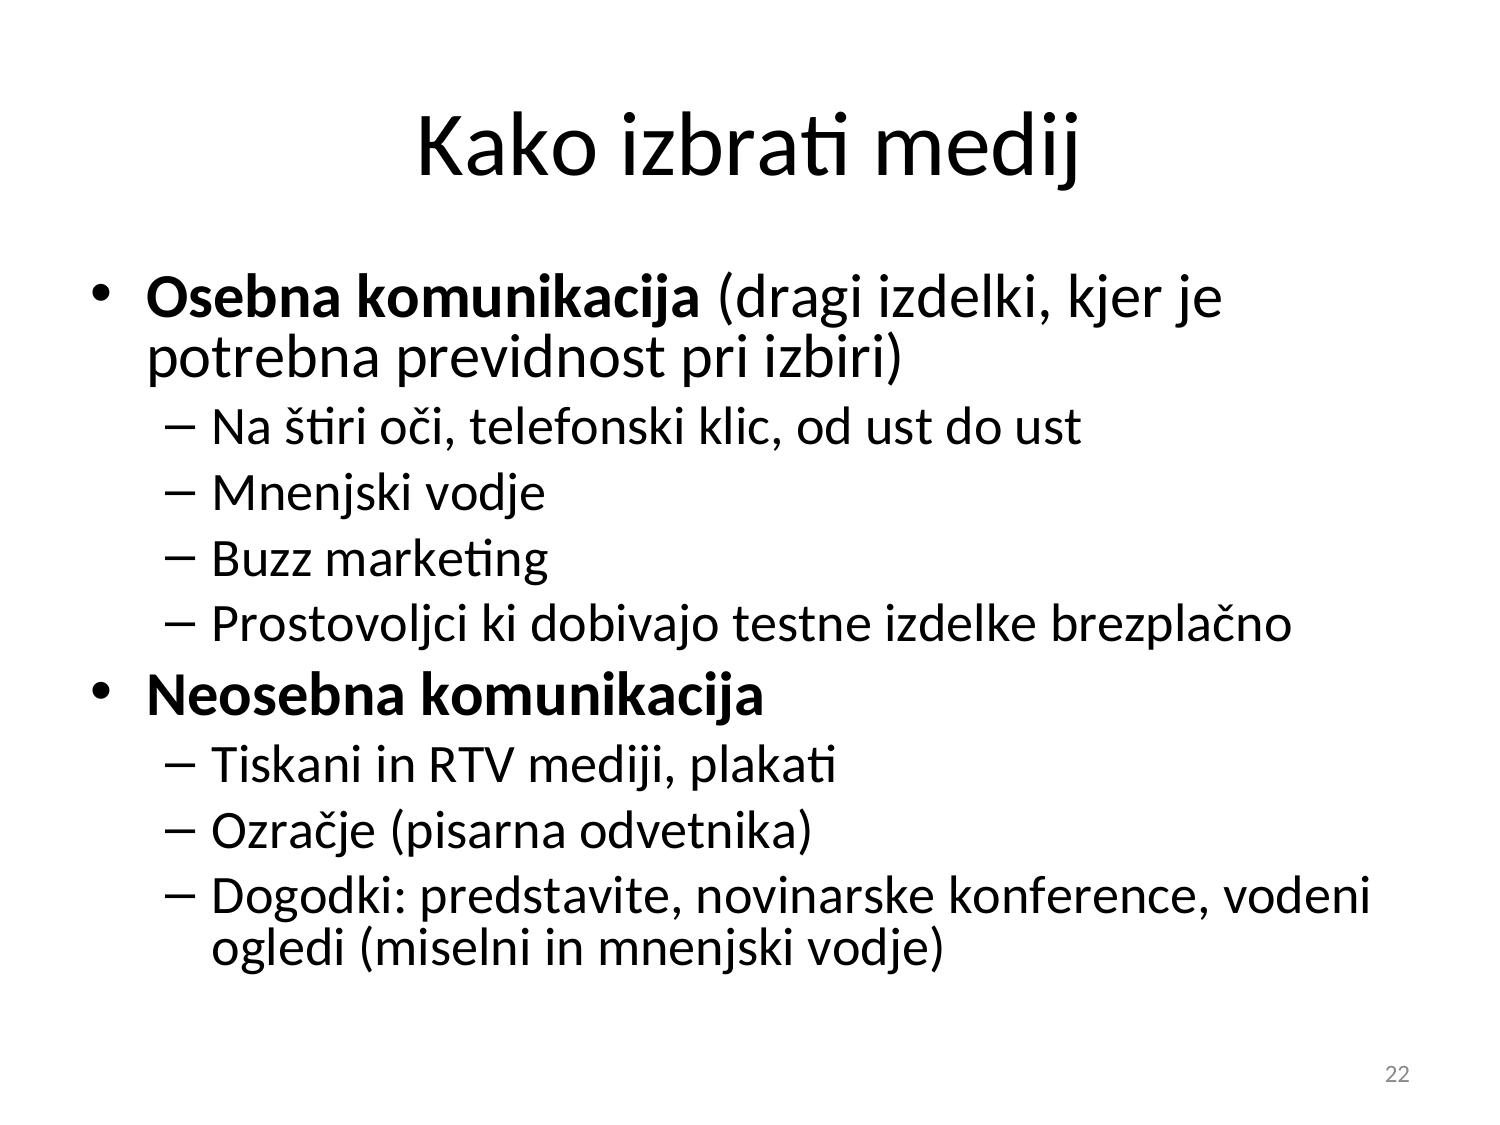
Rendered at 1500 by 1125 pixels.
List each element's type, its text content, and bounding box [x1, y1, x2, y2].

text_box <number> [1074, 1042, 1426, 1103]
list Osebna komunikacija (dragi izdelki, kjer je potrebna previdnost pri izbiri) Na štiri oči, telefonski klic, od ust do ust Mnenjski vodje Buzz marketing Prostovoljci ki dobivajo testne izdelke brezplačno Neosebna komunikacija Tiskani in RTV mediji, plakati Ozračje (pisarna odvetnika) Dogodki: predstavite, novinarske konference, vodeni ogledi (miselni in mnenjski vodje) [75, 262, 1426, 1125]
title Kako izbrati medij [75, 45, 1426, 233]
